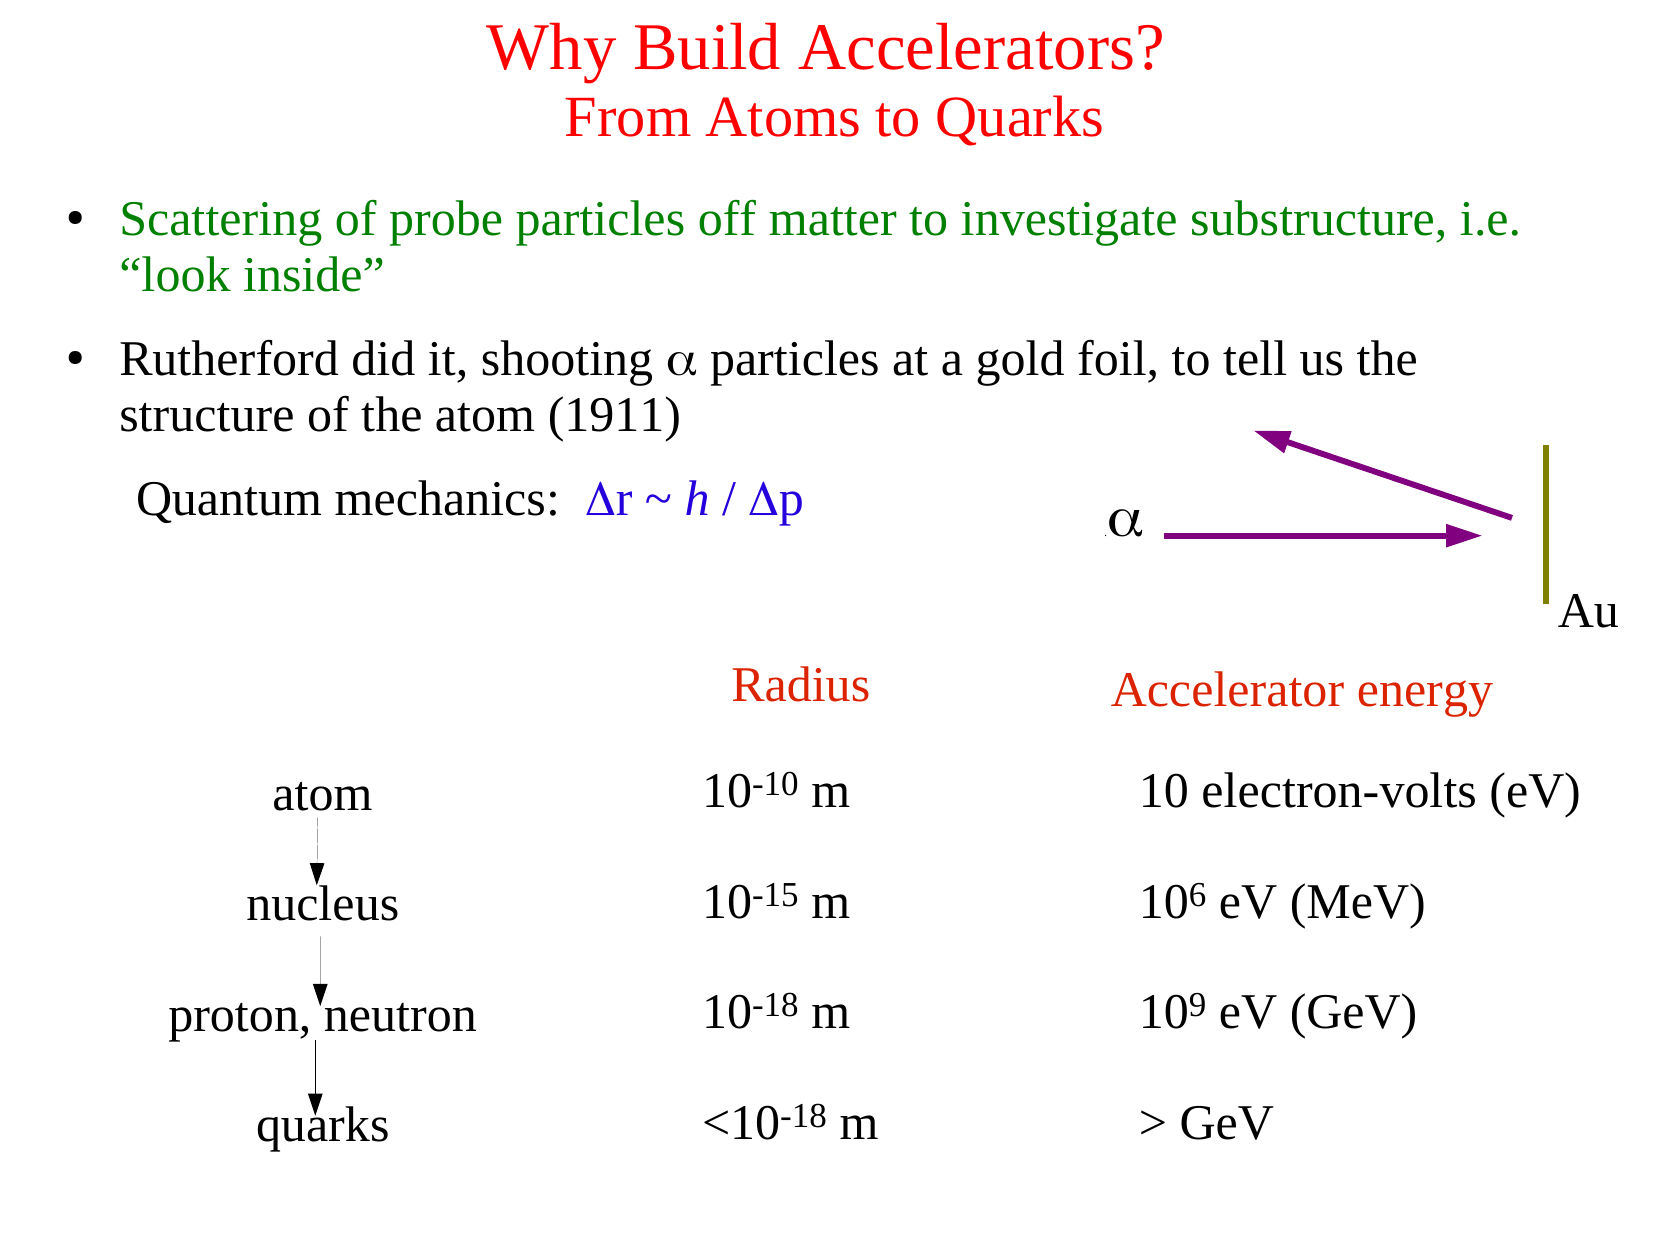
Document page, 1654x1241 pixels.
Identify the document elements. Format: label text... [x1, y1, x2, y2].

text_box Radius [731, 657, 871, 713]
text_box atom nucleus proton, neutron quarks [168, 765, 477, 1241]
list Scattering of probe particles off matter to investigate substructure, i.e. “look inside” Rutherford did it, shooting a particles at a gold foil, to tell us the structure of the atom (1911) Quantum mechanics: Δr ~ h / Δp [48, 191, 1582, 973]
text_box Au [1557, 583, 1620, 639]
text_box Accelerator energy [1110, 662, 1493, 718]
title Why Build Accelerators? From Atoms to Quarks [128, 0, 1541, 166]
text_box 10-10 m 10-15 m 10-18 m <10-18 m [701, 763, 879, 1188]
text_box 10 electron-volts (eV) 106 eV (MeV) 109 eV (GeV) > GeV [1138, 763, 1581, 1186]
text_box .α [1104, 496, 1145, 573]
